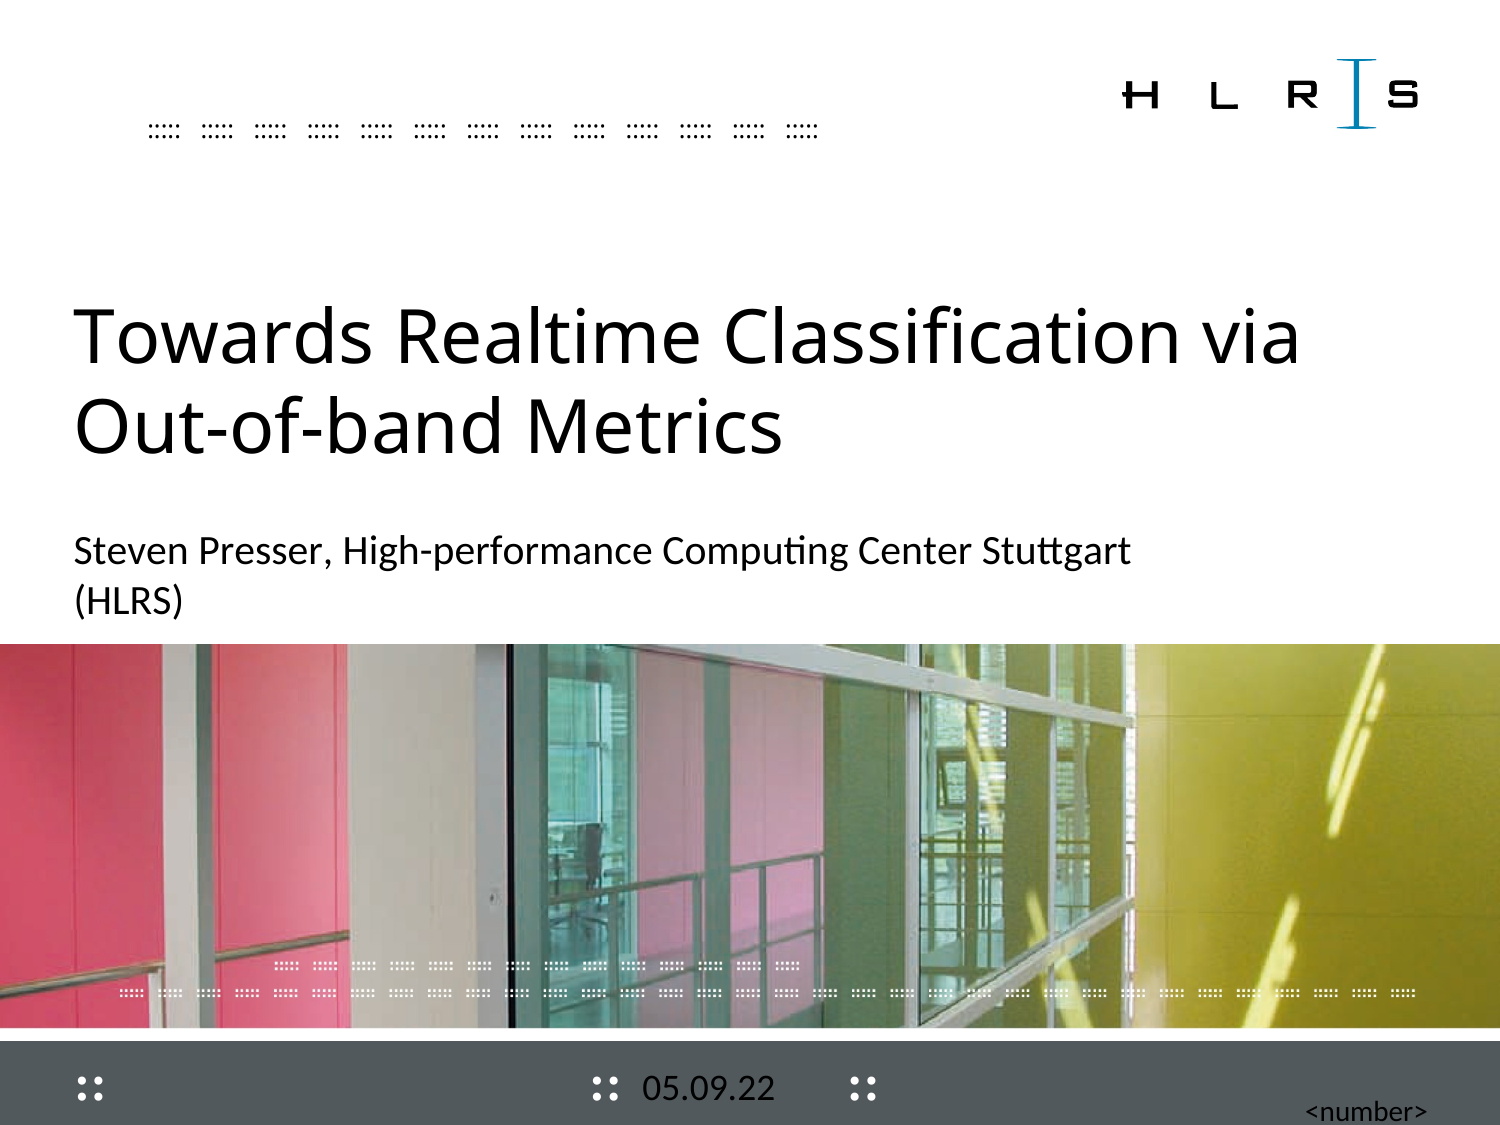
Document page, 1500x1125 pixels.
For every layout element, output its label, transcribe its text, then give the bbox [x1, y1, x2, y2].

picture [1122, 59, 1353, 129]
text_box Steven Presser, High-performance Computing Center Stuttgart (HLRS) [58, 515, 1226, 586]
picture [1360, 59, 1418, 129]
text_box Towards Realtime Classification via Out-of-band Metrics [58, 257, 1388, 499]
picture [0, 644, 1500, 1029]
